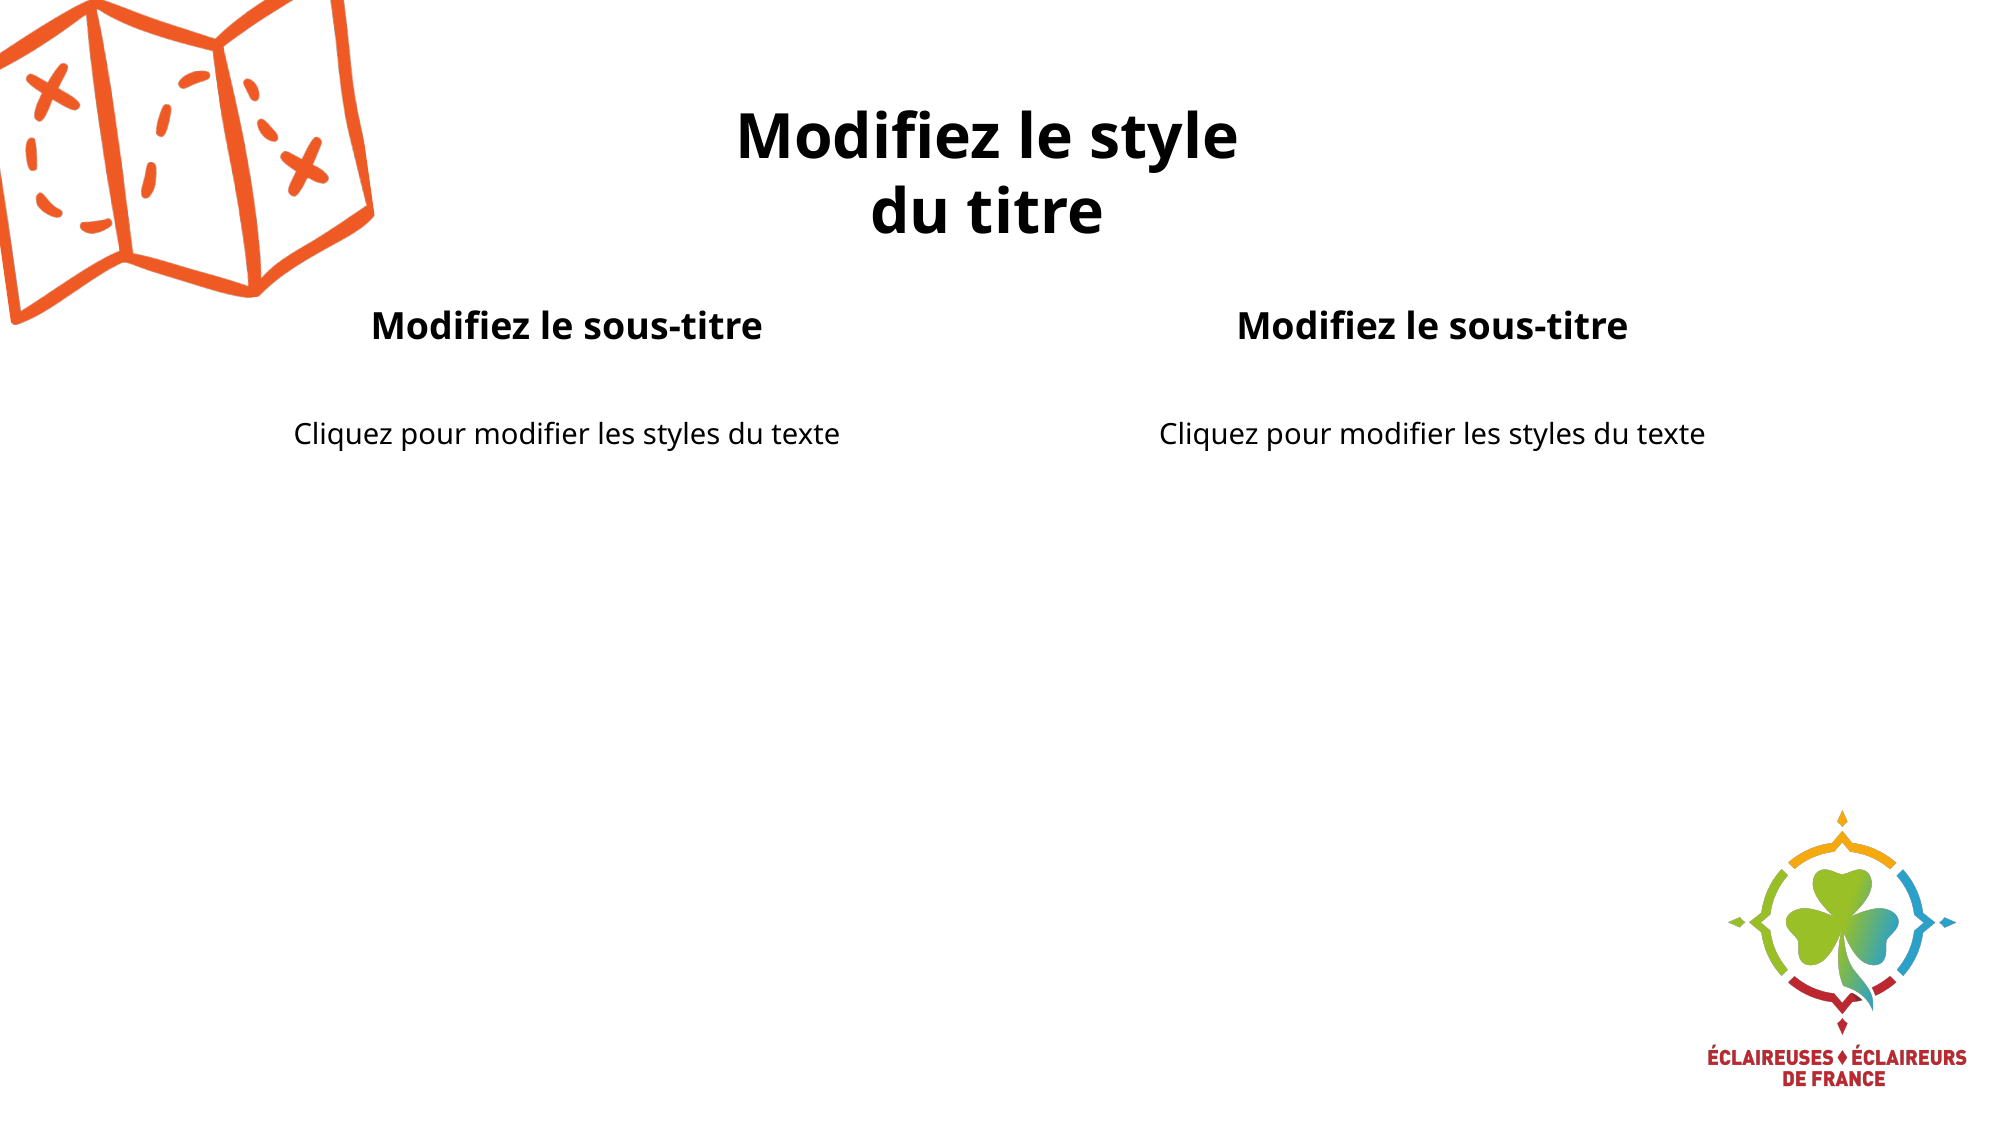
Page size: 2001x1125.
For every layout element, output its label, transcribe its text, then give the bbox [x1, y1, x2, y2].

text_box Cliquez pour modifier les styles du texte [226, 407, 908, 459]
text_box Modifiez le sous-titre [137, 299, 997, 370]
picture [1707, 808, 1968, 1092]
text_box Modifiez le sous-titre [1003, 299, 1863, 370]
text_box Modifiez le style du titre [694, 61, 1281, 281]
picture [0, 0, 384, 335]
text_box Cliquez pour modifier les styles du texte [1092, 407, 1774, 459]
